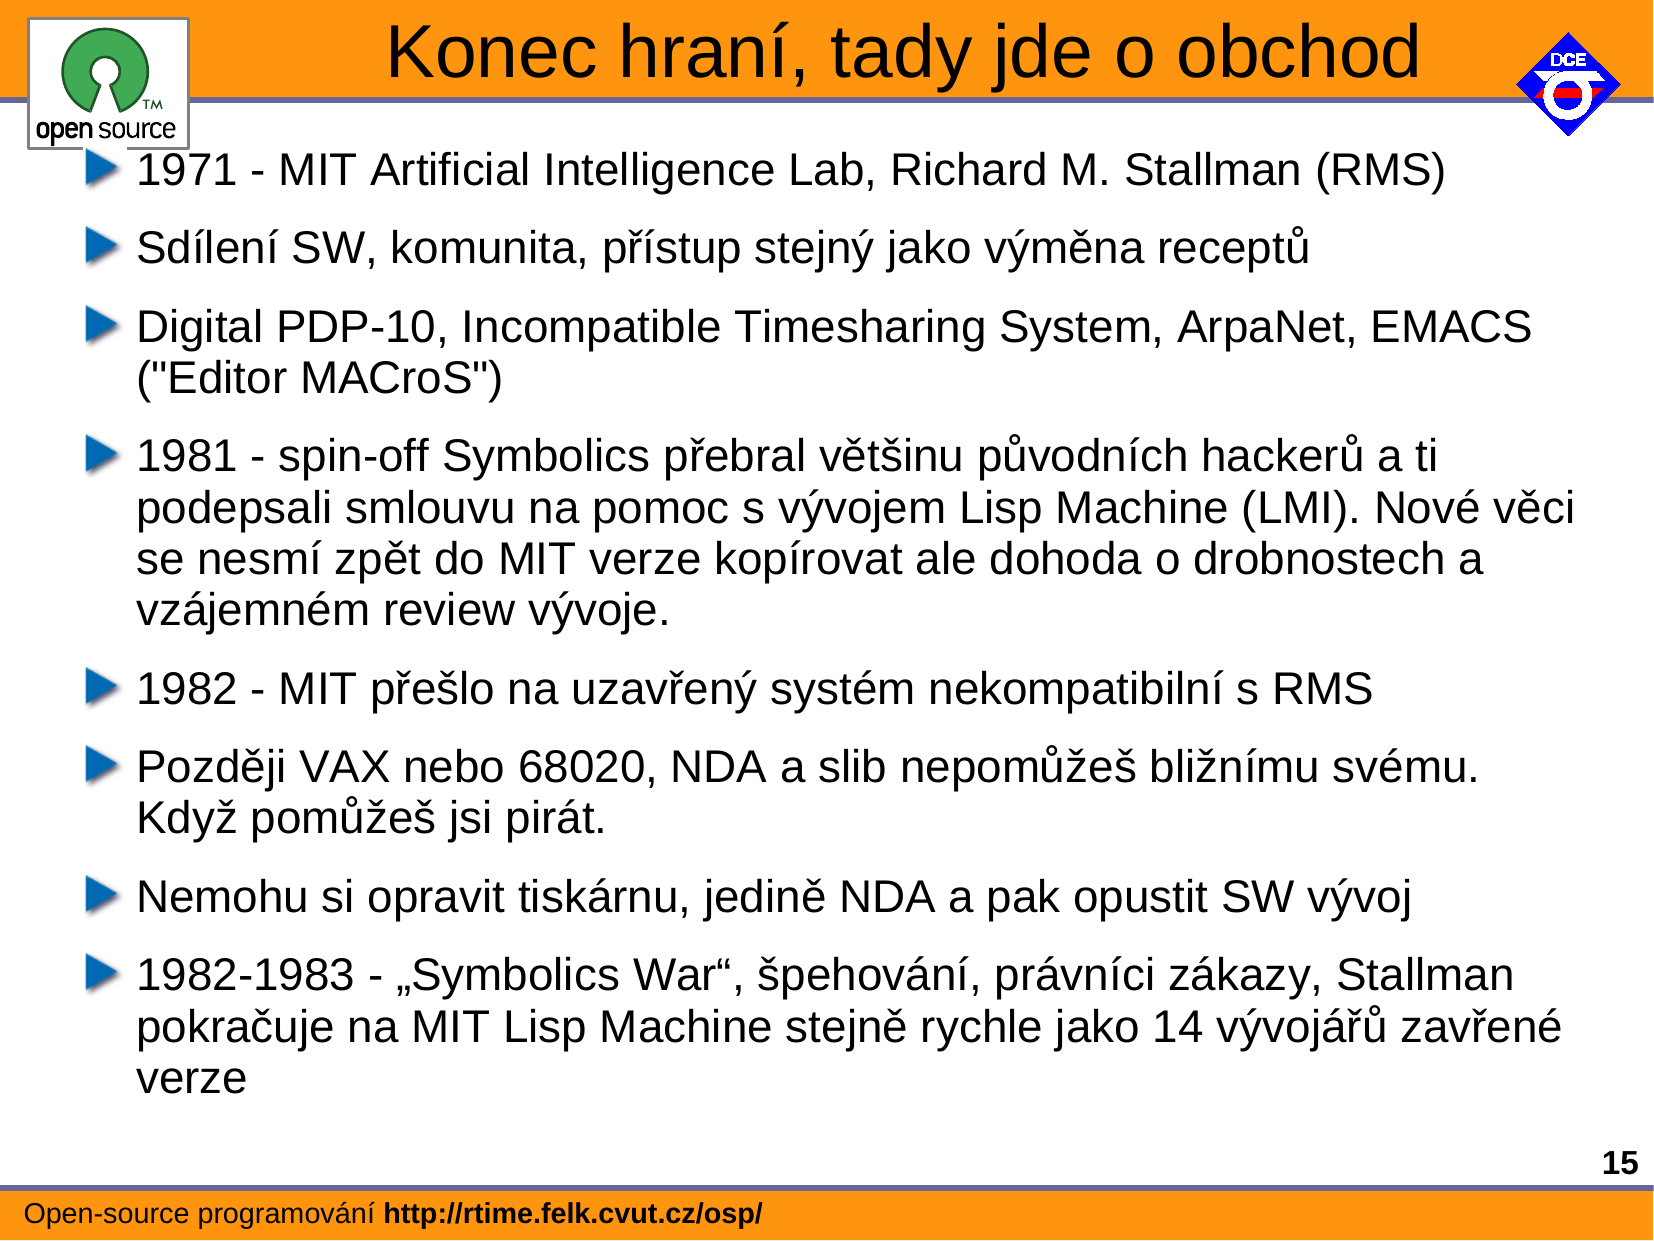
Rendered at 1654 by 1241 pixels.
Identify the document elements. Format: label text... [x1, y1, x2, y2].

title Konec hraní, tady jde o obchod [178, 5, 1631, 97]
list 1971 - MIT Artificial Intelligence Lab, Richard M. Stallman (RMS) Sdílení SW, komunita, přístup stejný jako výměna receptů Digital PDP-10, Incompatible Timesharing System, ArpaNet, EMACS ("Editor MACroS") 1981 - spin-off Symbolics přebral většinu původních hackerů a ti podepsali smlouvu na pomoc s vývojem Lisp Machine (LMI). Nové věci se nesmí zpět do MIT verze kopírovat ale dohoda o drobnostech a vzájemném review vývoje. 1982 - MIT přešlo na uzavřený systém nekompatibilní s RMS Později VAX nebo 68020, NDA a slib nepomůžeš bližnímu svému. Když pomůžeš jsi pirát. Nemohu si opravit tiskárnu, jedině NDA a pak opustit SW vývoj 1982-1983 - „Symbolics War“, špehování, právníci zákazy, Stallman pokračuje na MIT Lisp Machine stejně rychle jako 14 vývojářů zavřené verze [65, 143, 1589, 1190]
